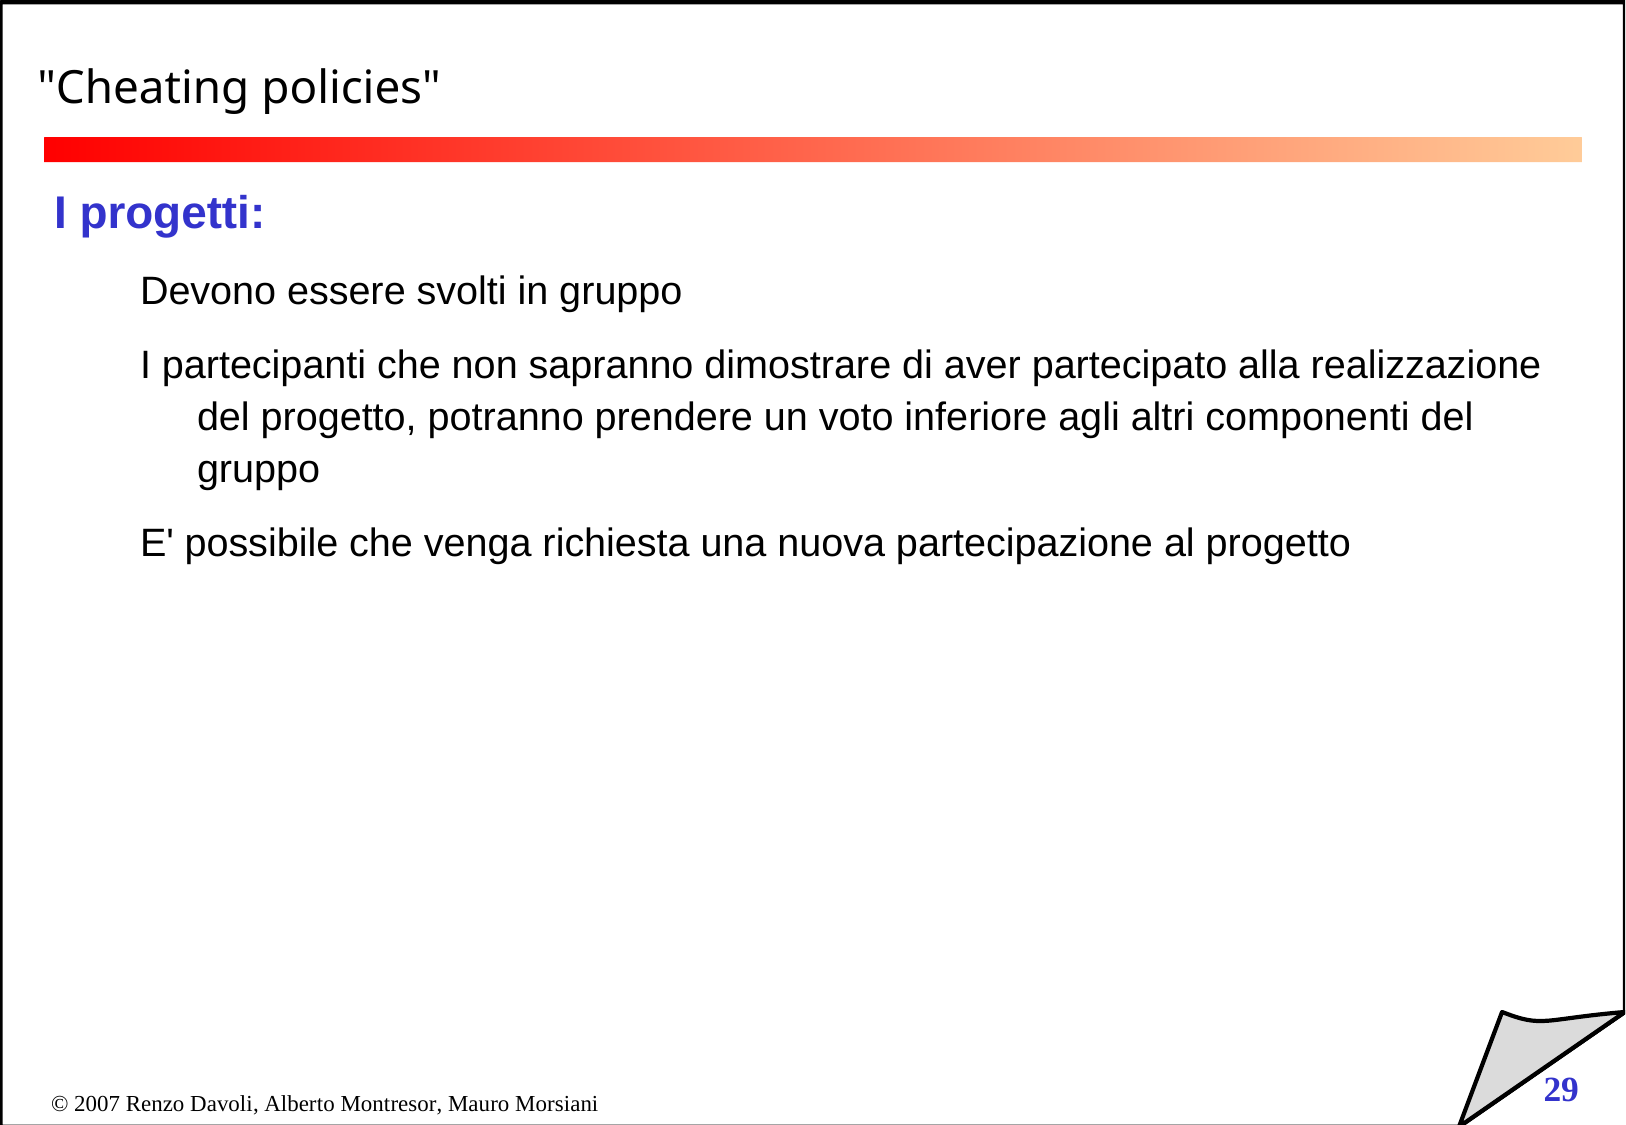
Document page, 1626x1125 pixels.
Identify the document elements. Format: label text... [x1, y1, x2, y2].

list I progetti: Devono essere svolti in gruppo I partecipanti che non sapranno dimostrare di aver partecipato alla realizzazione del progetto, potranno prendere un voto inferiore agli altri componenti del gruppo E' possibile che venga richiesta una nuova partecipazione al progetto [54, 187, 1571, 1125]
title "Cheating policies" [37, 44, 1588, 131]
